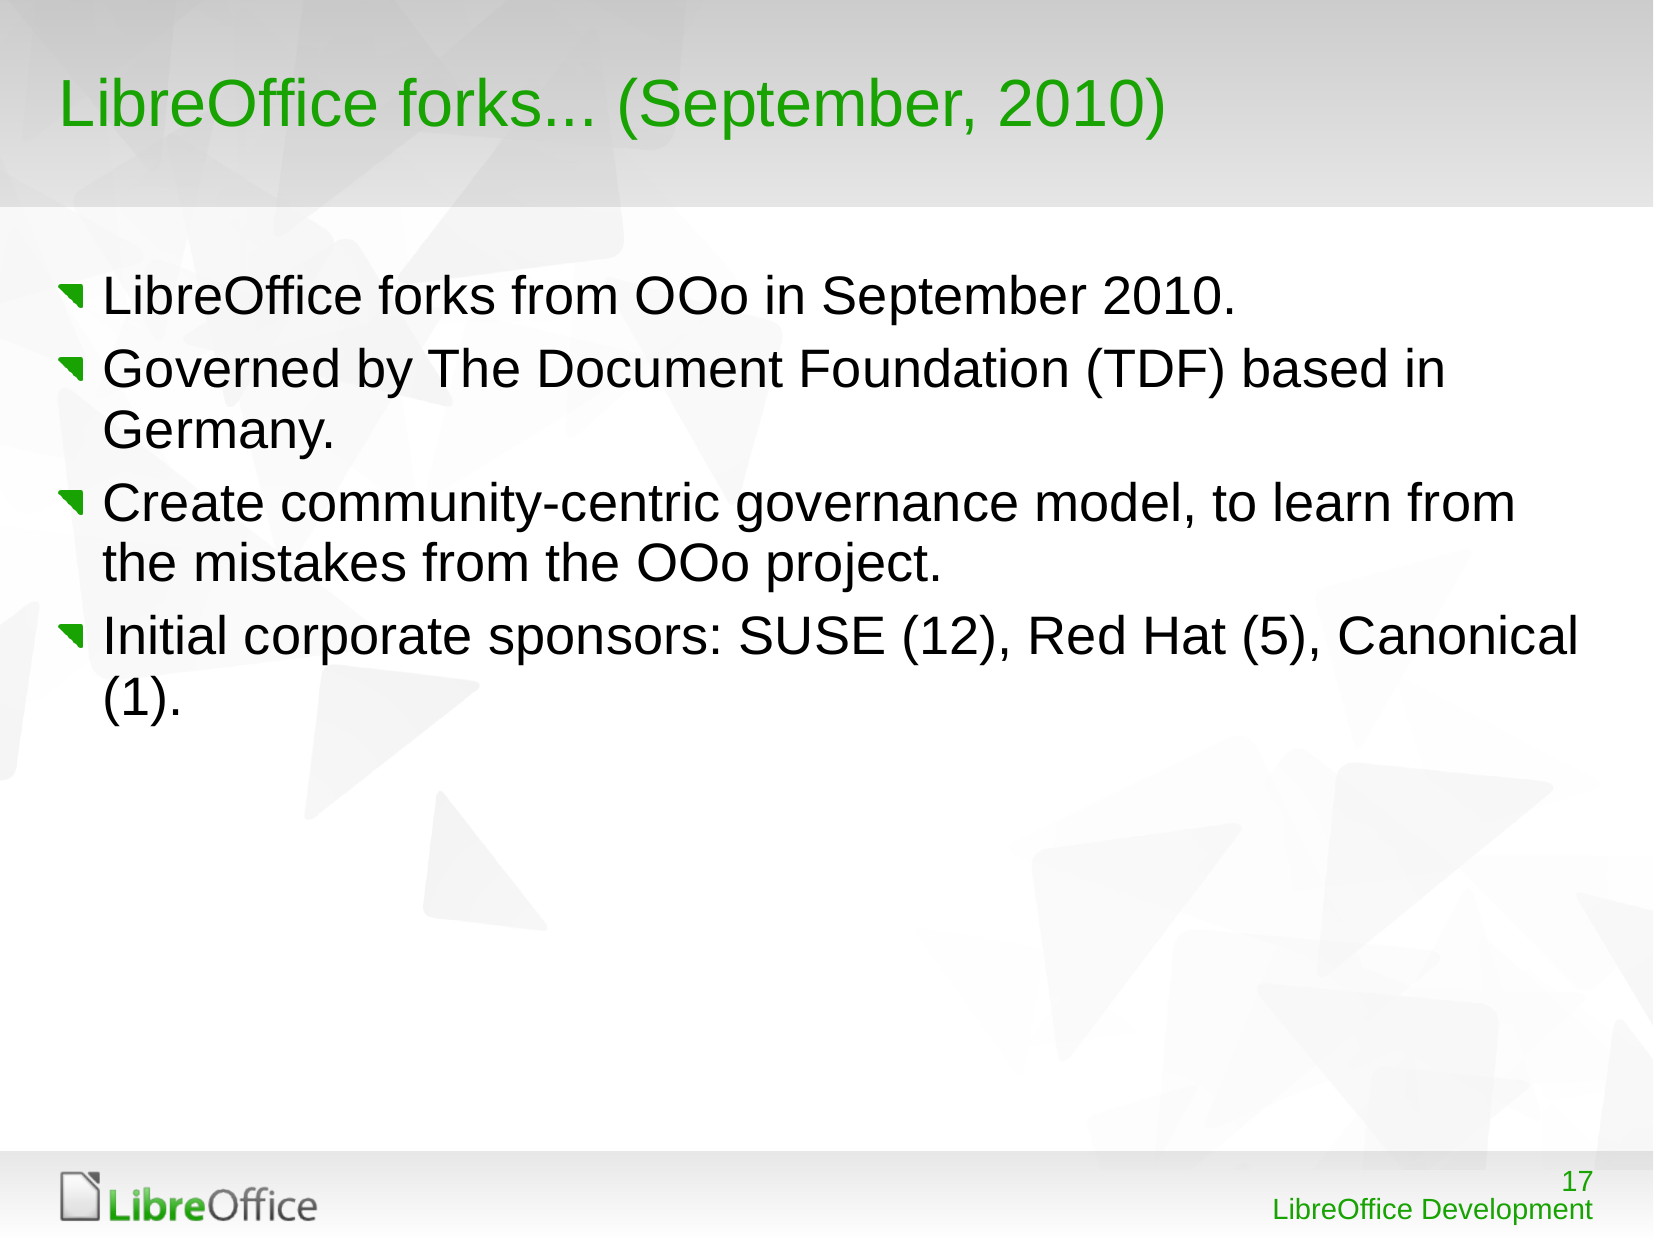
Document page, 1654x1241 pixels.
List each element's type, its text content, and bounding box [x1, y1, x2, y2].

title LibreOffice forks... (September, 2010) [58, 29, 1594, 178]
picture [915, 548, 1653, 1170]
picture [0, 0, 783, 931]
list LibreOffice forks from OOo in September 2010. Governed by The Document Foundation (TDF) based in Germany. Create community-centric governance model, to learn from the mistakes from the OOo project. Initial corporate sponsors: SUSE (12), Red Hat (5), Canonical (1). [58, 265, 1594, 986]
picture [41, 1152, 337, 1241]
